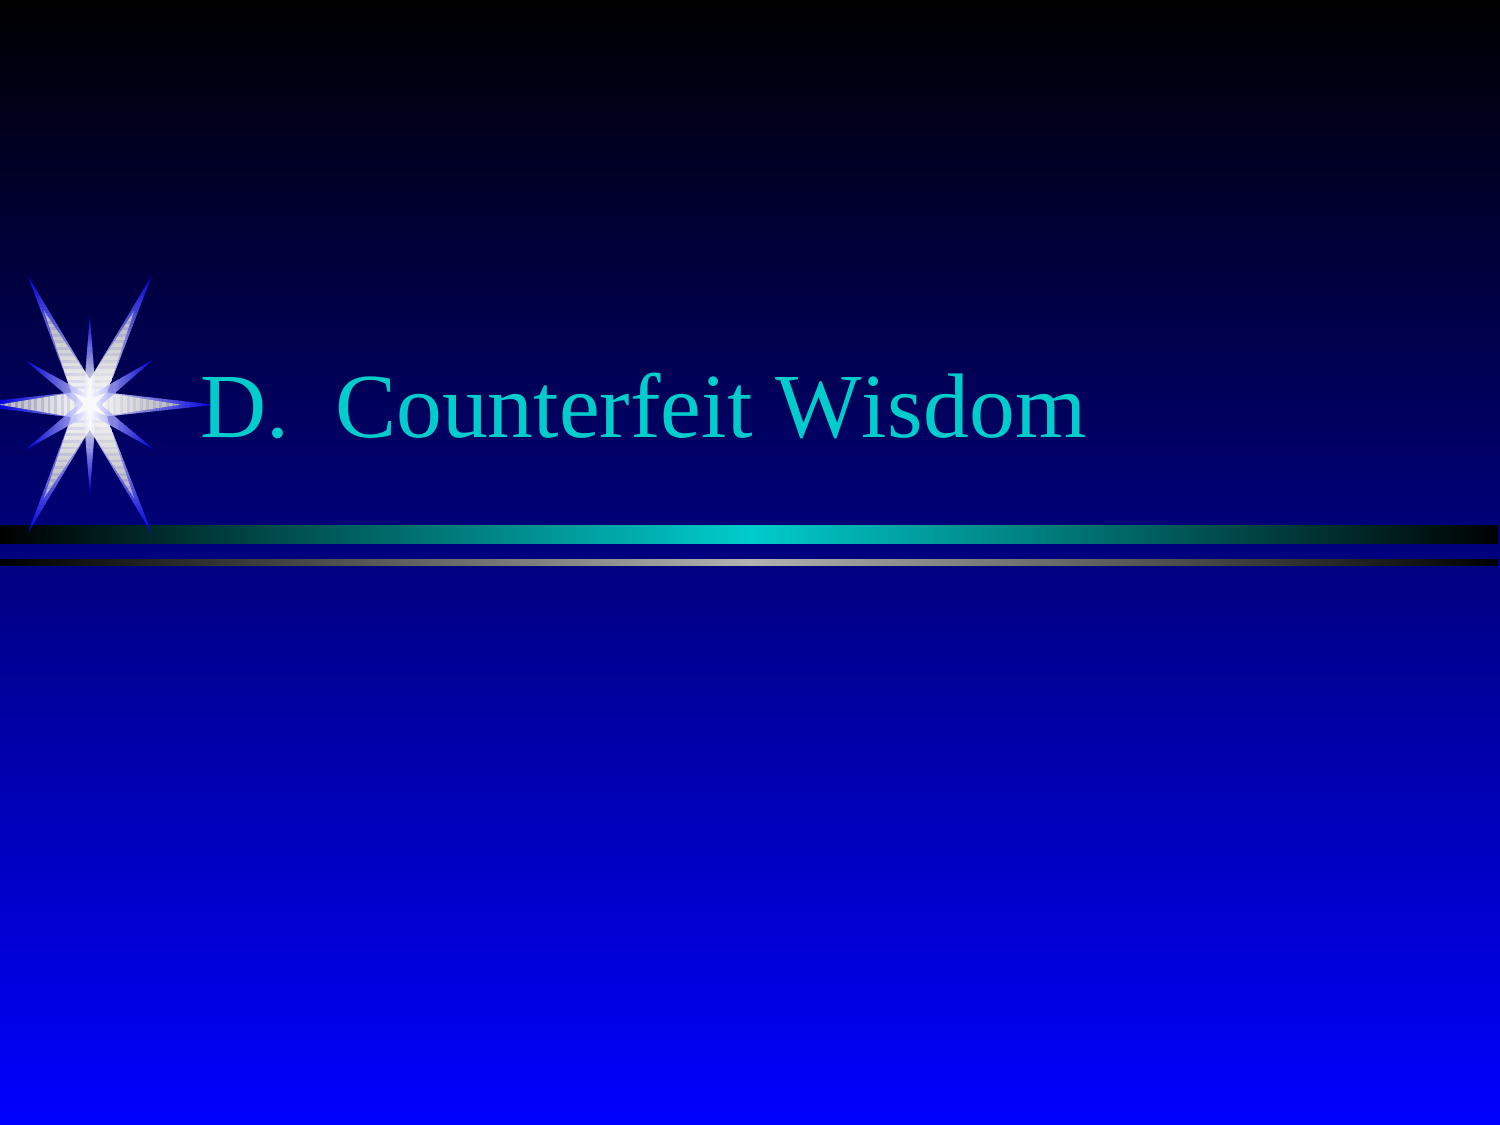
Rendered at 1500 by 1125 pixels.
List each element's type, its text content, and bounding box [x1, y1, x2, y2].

title D. Counterfeit Wisdom [200, 312, 1476, 501]
